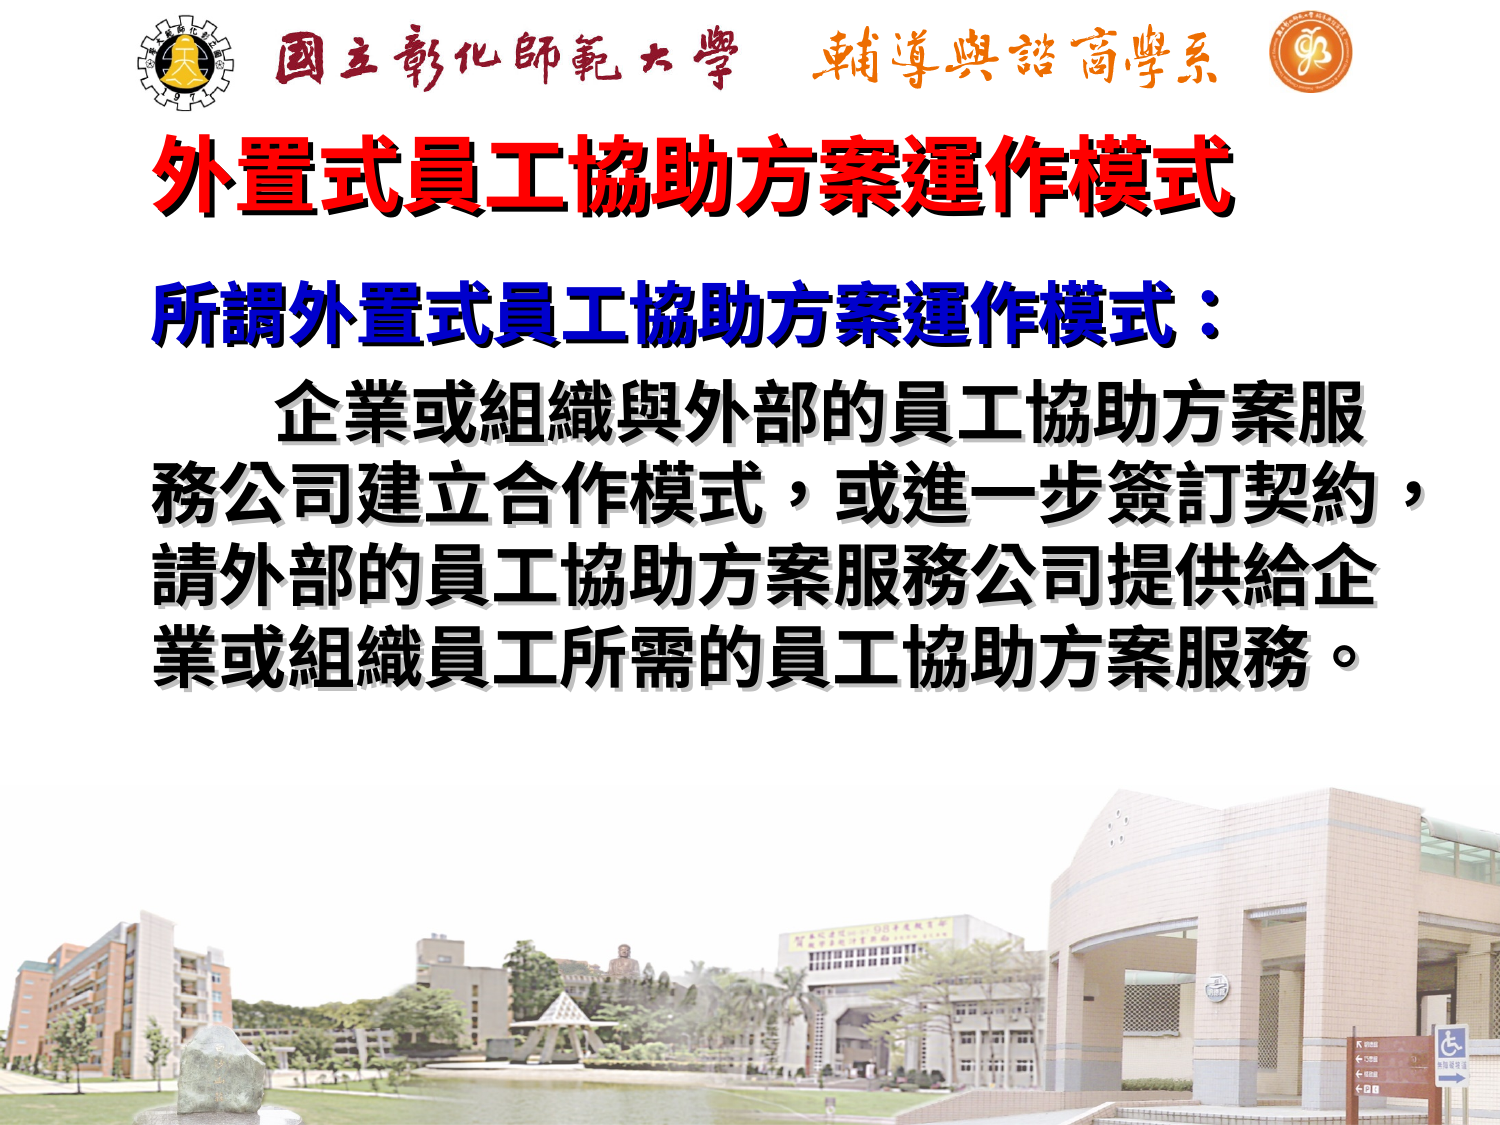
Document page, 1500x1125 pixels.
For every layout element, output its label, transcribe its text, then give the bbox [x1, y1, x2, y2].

list 所謂外置式員工協助方案運作模式： 企業或組織與外部的員工協助方案服務公司建立合作模式，或進一步簽訂契約，請外部的員工協助方案服務公司提供給企業或組織員工所需的員工協助方案服務。 [135, 262, 1400, 775]
title 外置式員工協助方案運作模式 [135, 78, 1341, 262]
